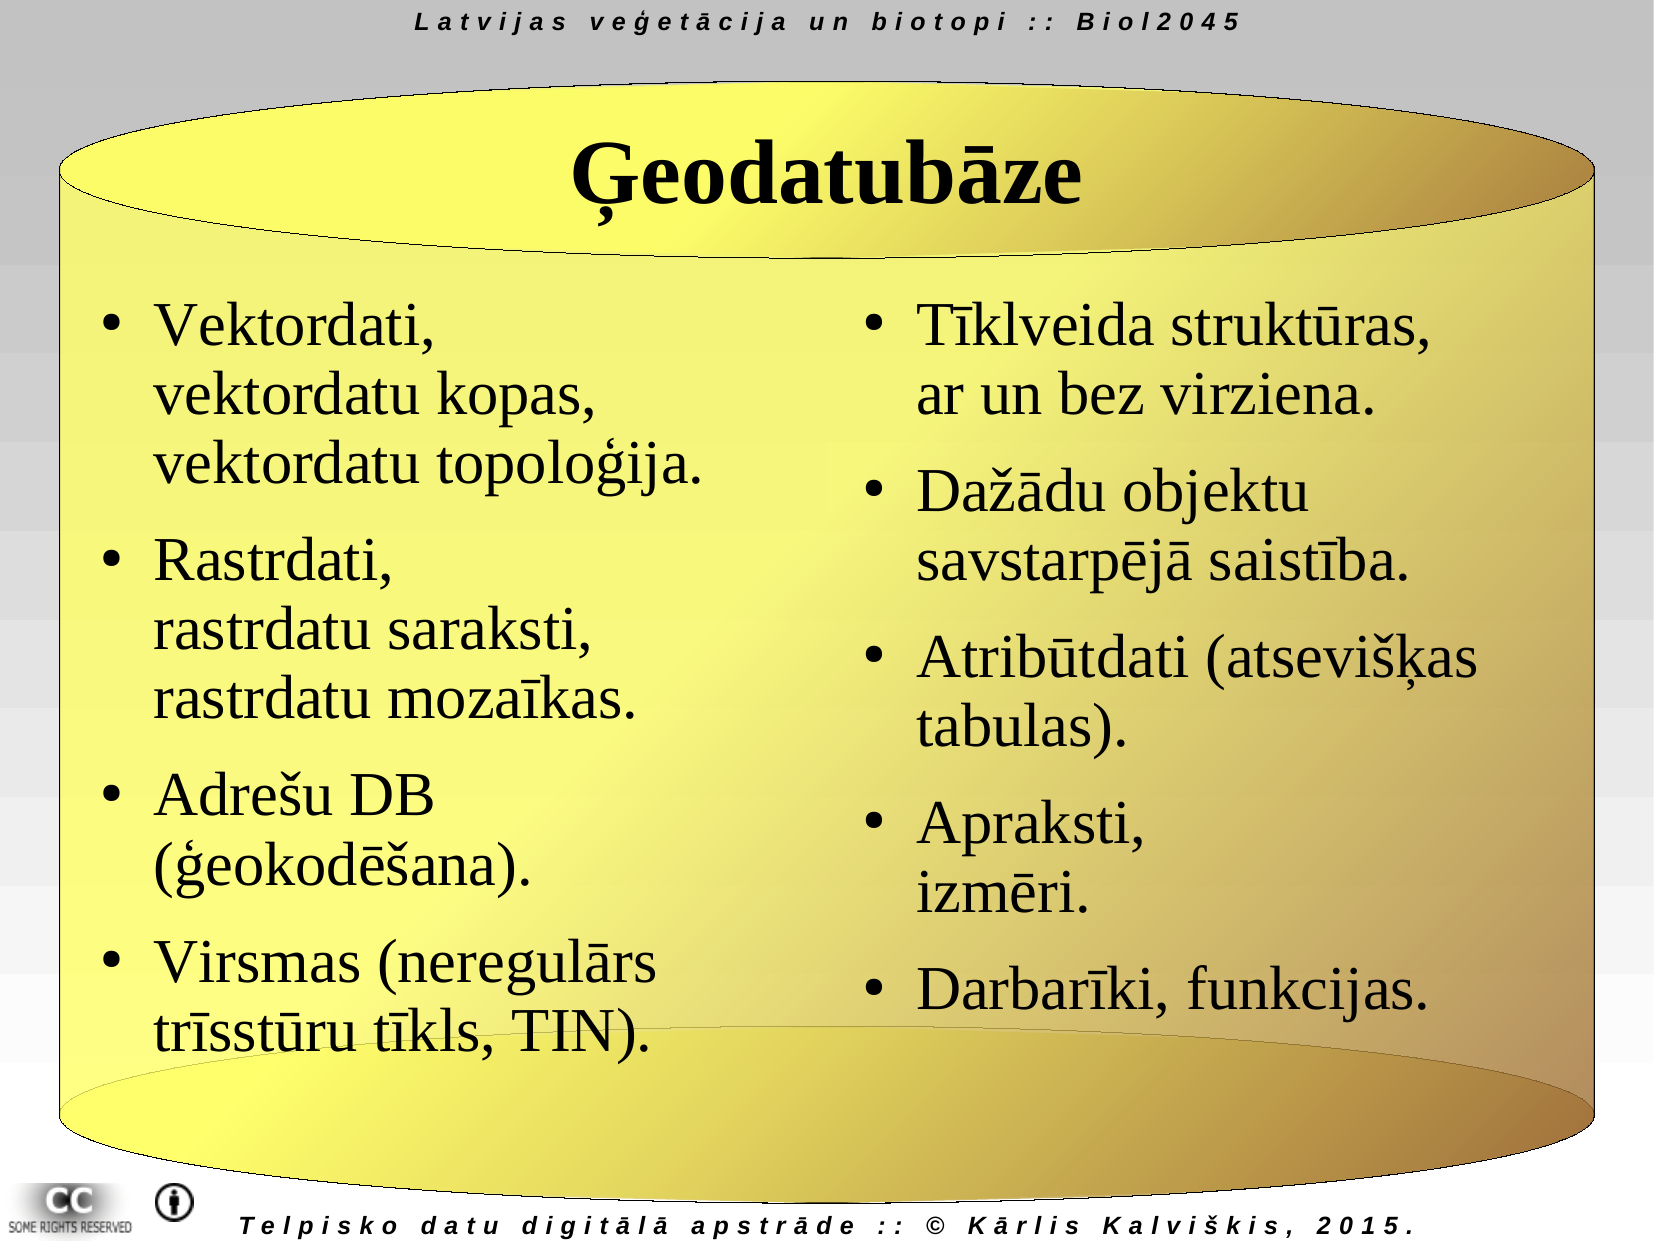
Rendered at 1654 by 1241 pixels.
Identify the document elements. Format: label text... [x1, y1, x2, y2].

picture [0, 0, 1654, 1241]
list Vektordati, vektordatu kopas, vektordatu topoloģija. Rastrdati, rastrdatu saraksti, rastrdatu mozaīkas. Adrešu DB (ģeokodēšana). Virsmas (neregulārs trīsstūru tīkls, TIN). [82, 289, 809, 1098]
text_box [59, 296, 1595, 1204]
title Ģeodatubāze [29, 49, 1625, 296]
list Tīklveida struktūras, ar un bez virziena. Dažādu objektu savstarpējā saistība. Atribūtdati (atsevišķas tabulas). Apraksti, izmēri. Darbarīki, funkcijas. [845, 289, 1572, 1098]
